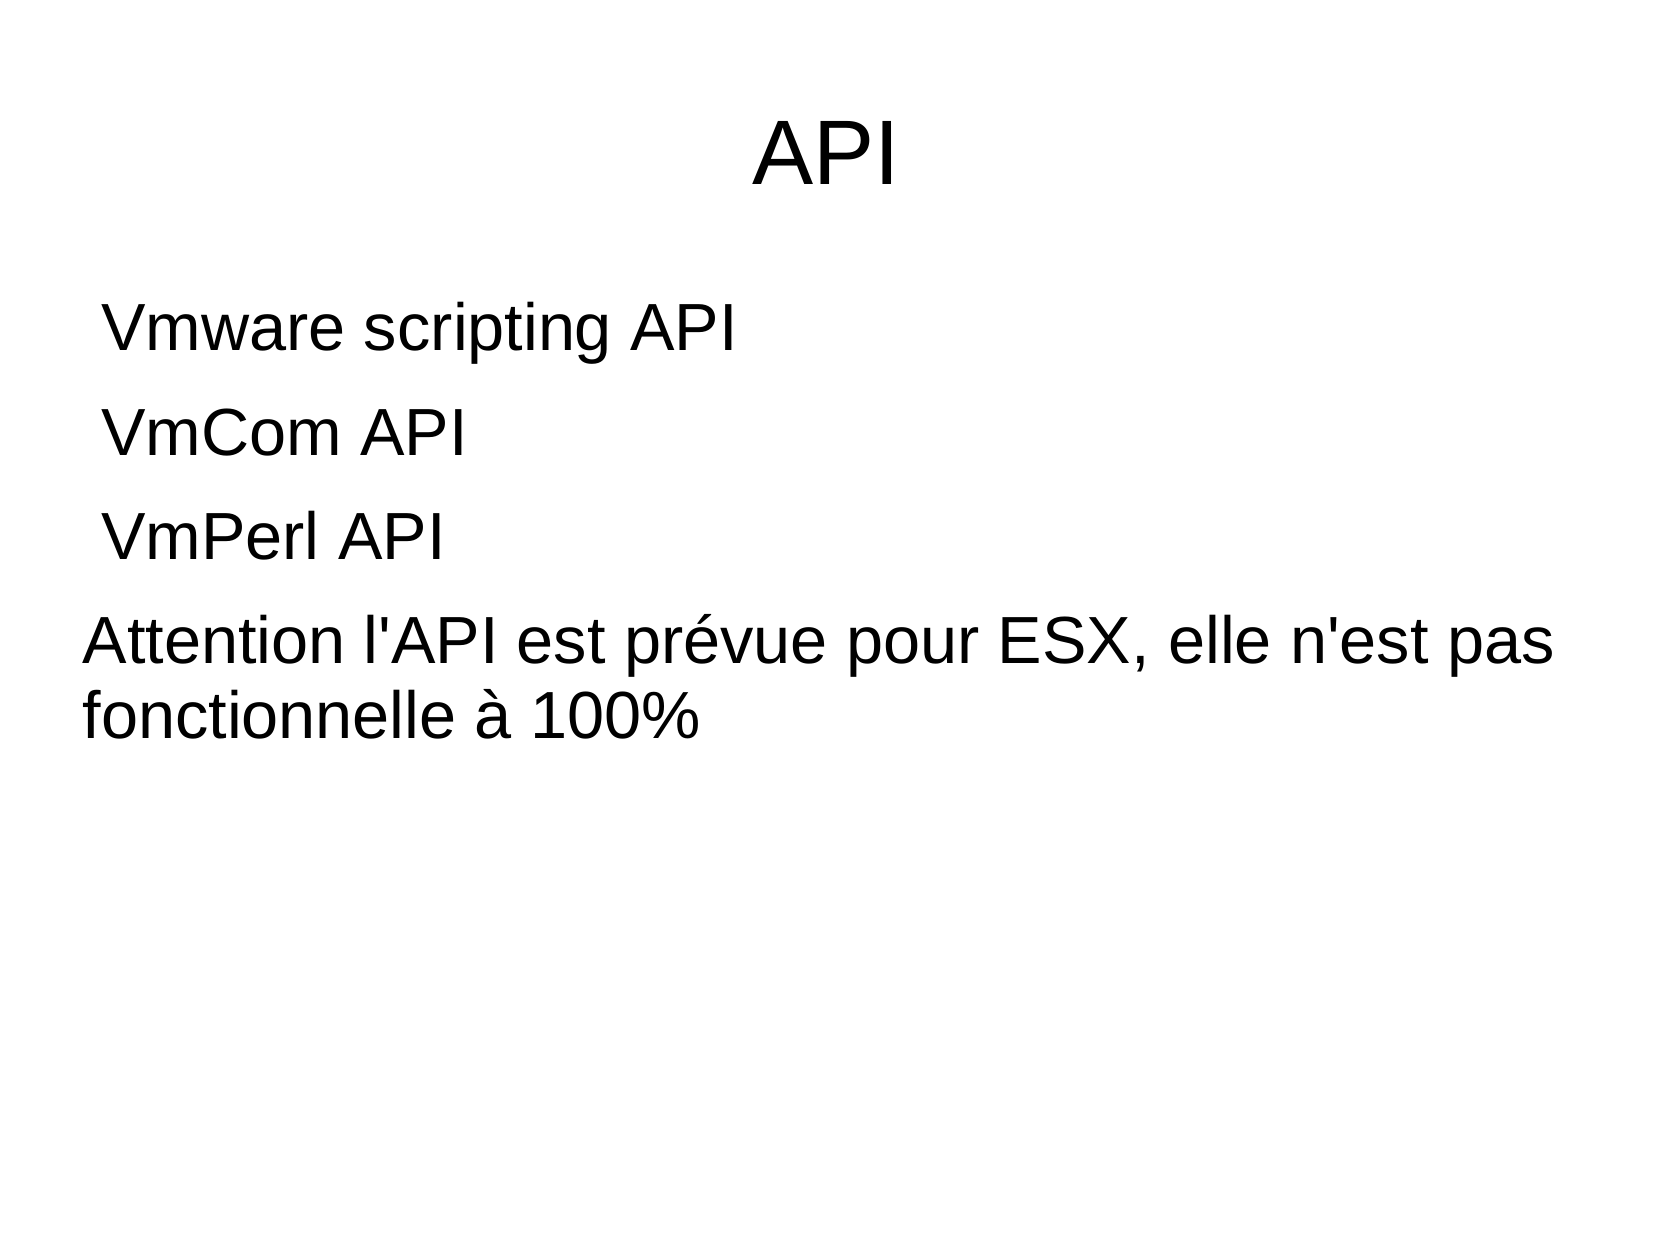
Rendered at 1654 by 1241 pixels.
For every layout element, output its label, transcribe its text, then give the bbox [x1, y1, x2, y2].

title API [82, 49, 1571, 257]
list Vmware scripting API VmCom API VmPerl API Attention l'API est prévue pour ESX, elle n'est pas fonctionnelle à 100% [82, 290, 1571, 1109]
